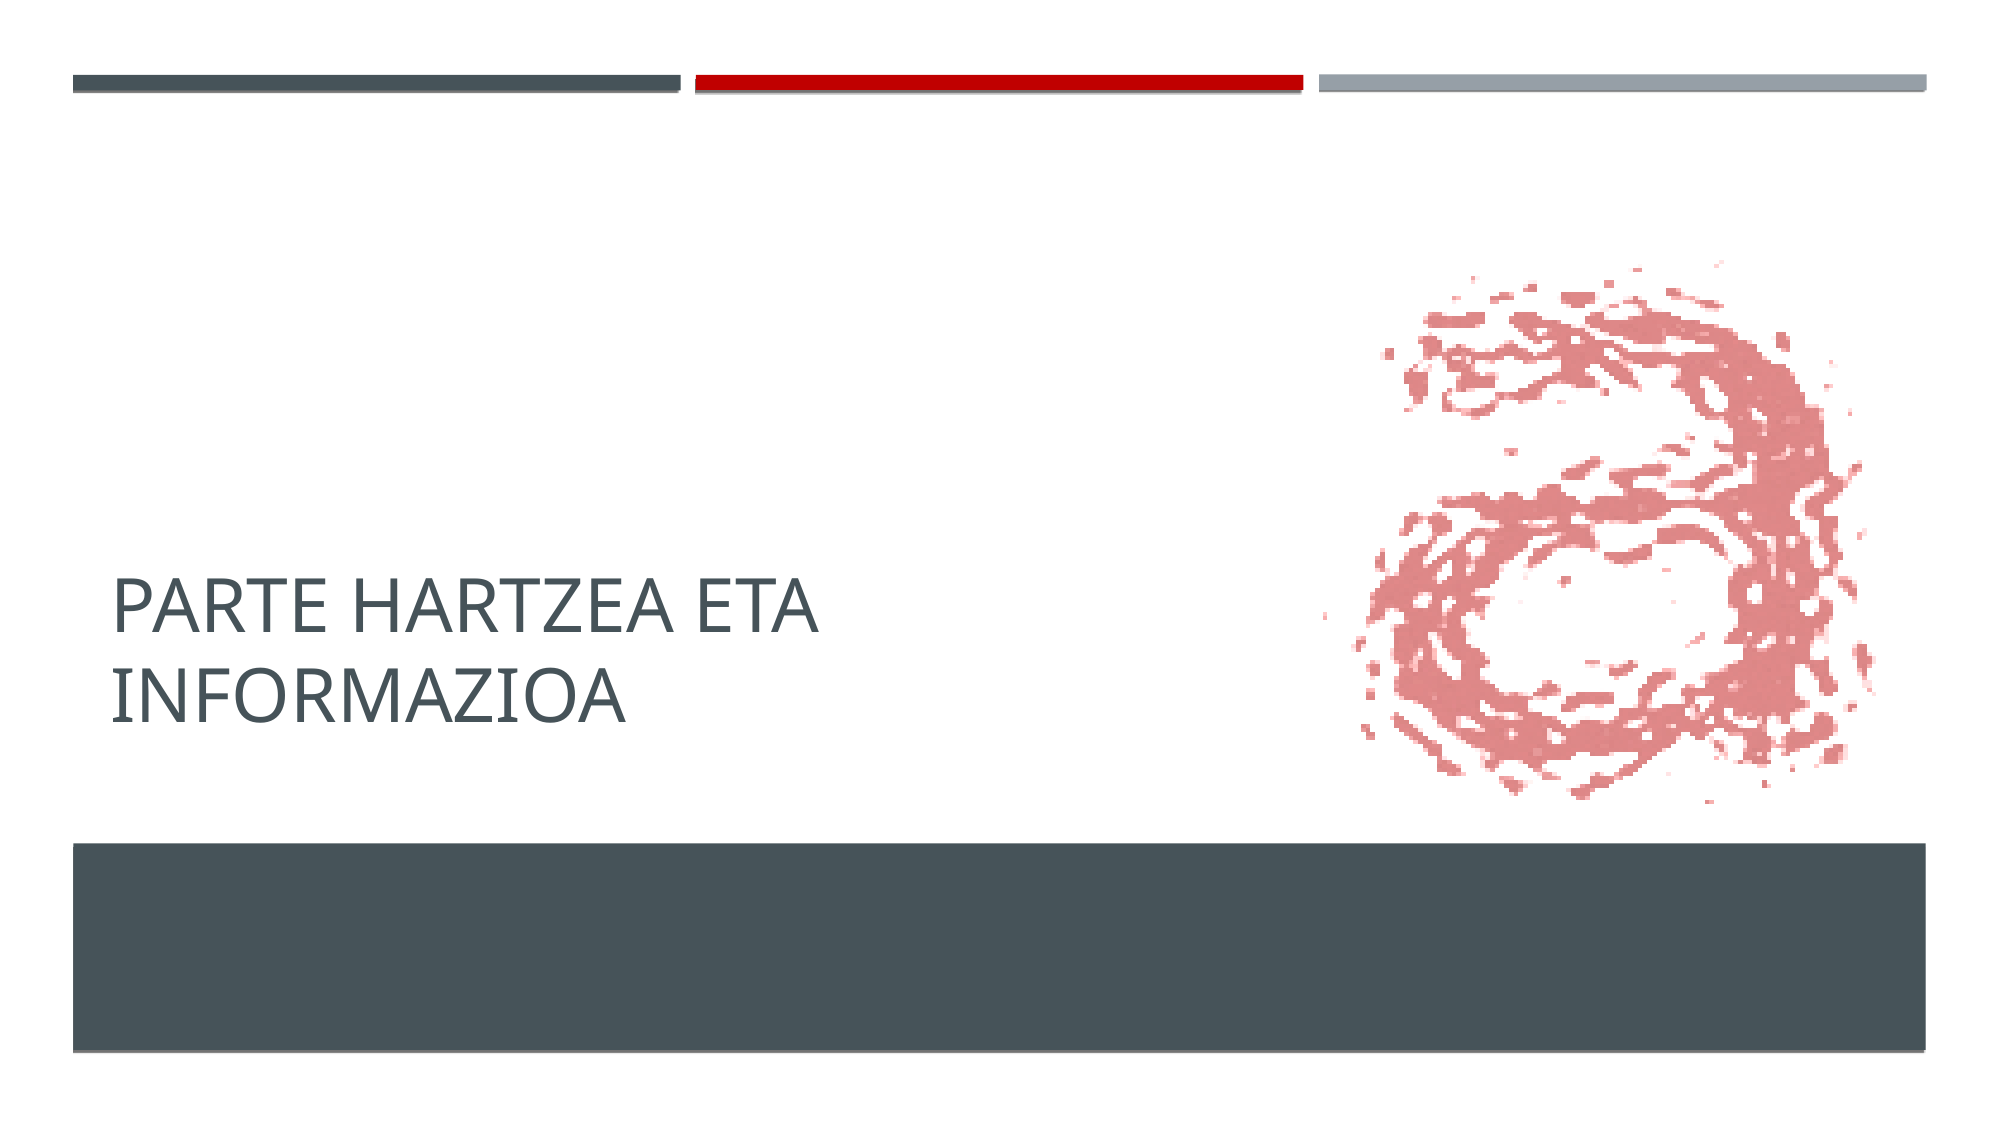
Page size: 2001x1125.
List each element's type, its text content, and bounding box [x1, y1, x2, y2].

title PARTE HARTZEA ETA INFORMAZIOA [95, 499, 1298, 745]
picture [1313, 247, 1921, 827]
